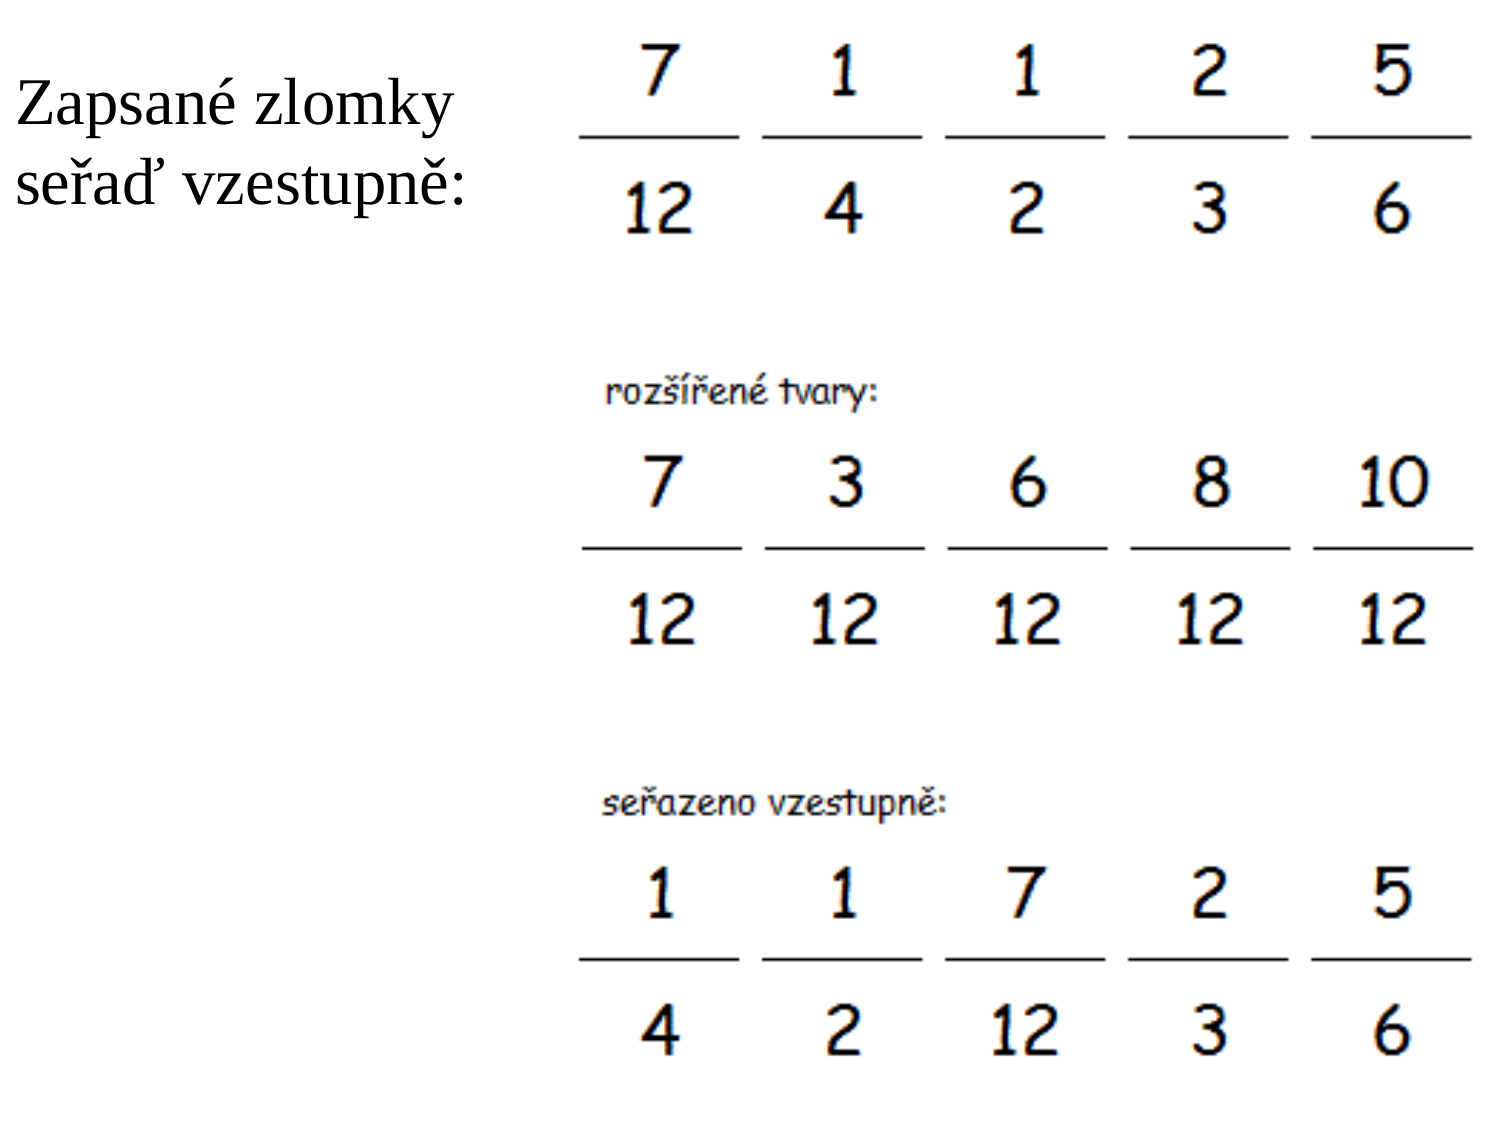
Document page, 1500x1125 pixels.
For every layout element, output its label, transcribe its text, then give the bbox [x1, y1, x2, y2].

picture [560, 0, 1500, 1119]
text_box Zapsané zlomky seřaď vzestupně: [0, 50, 502, 228]
